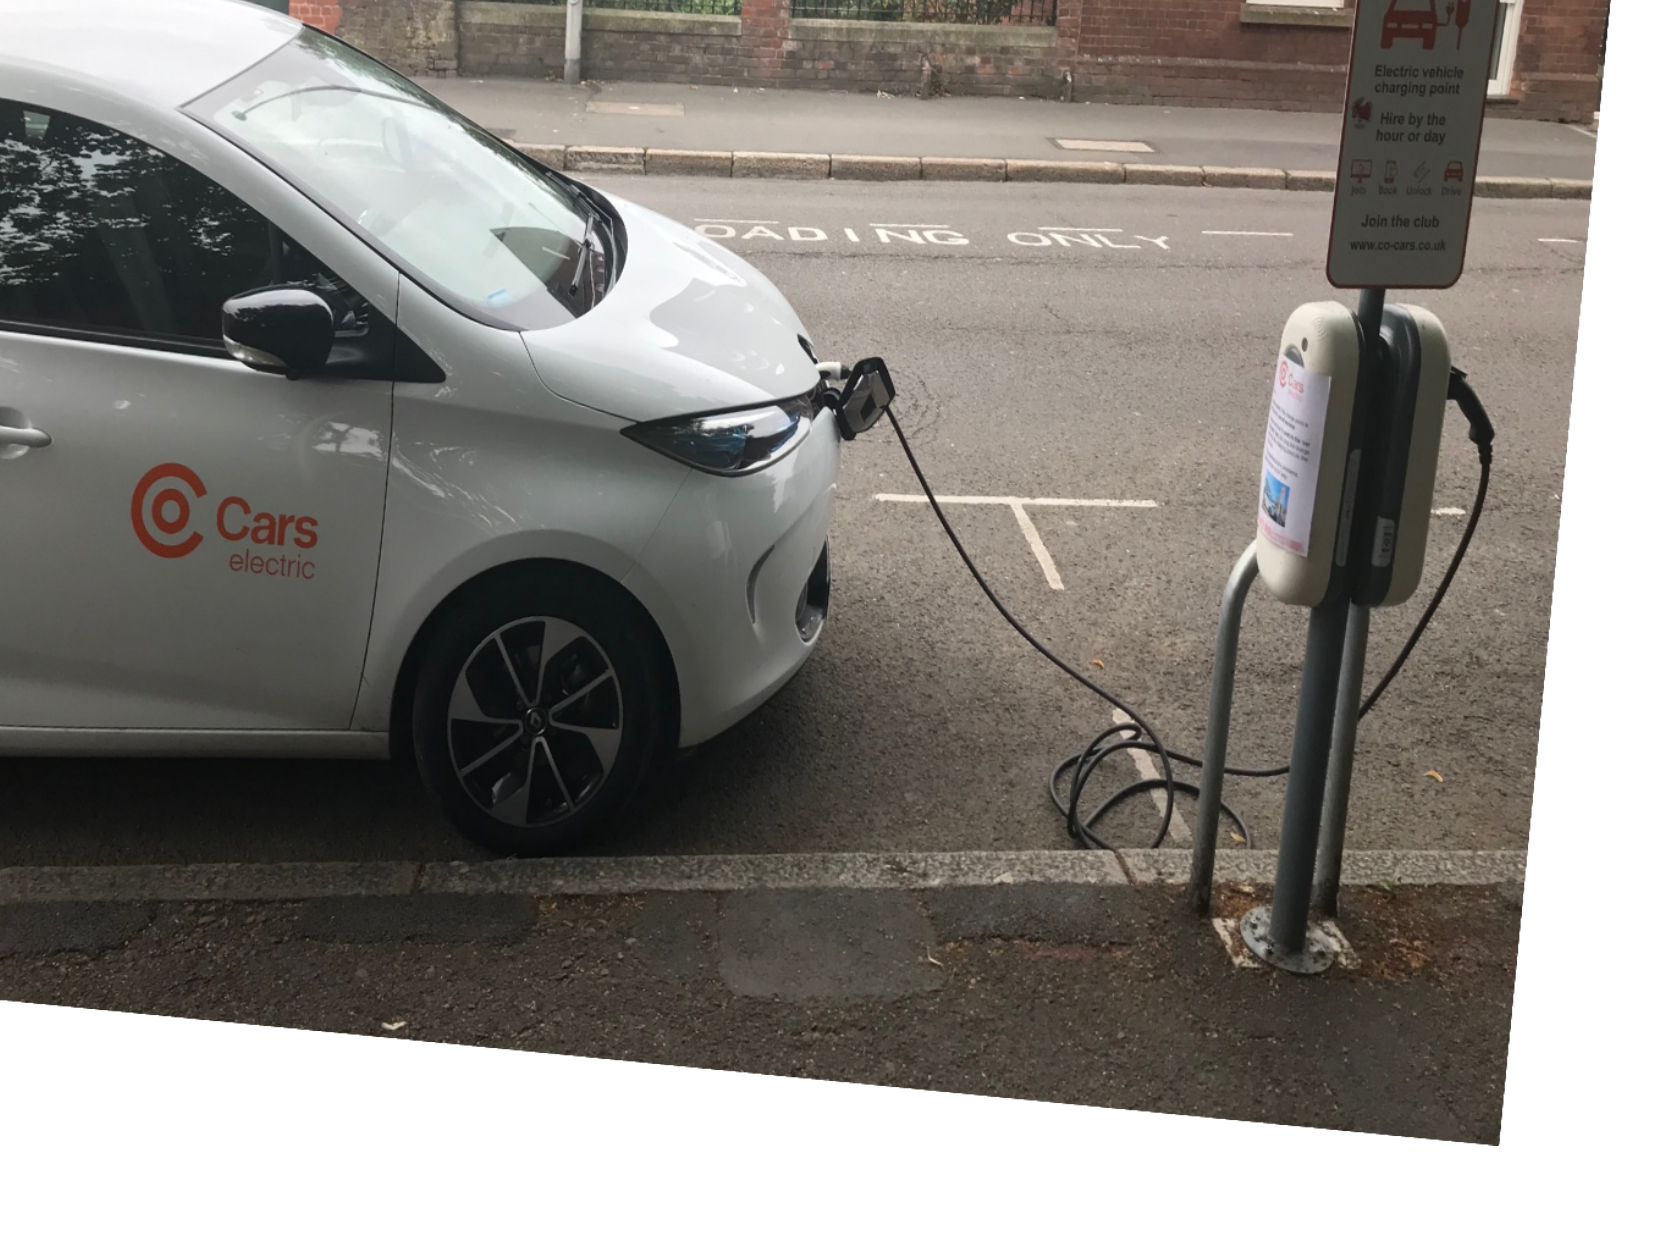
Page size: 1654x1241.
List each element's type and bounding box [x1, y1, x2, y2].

picture [0, 0, 1610, 1146]
